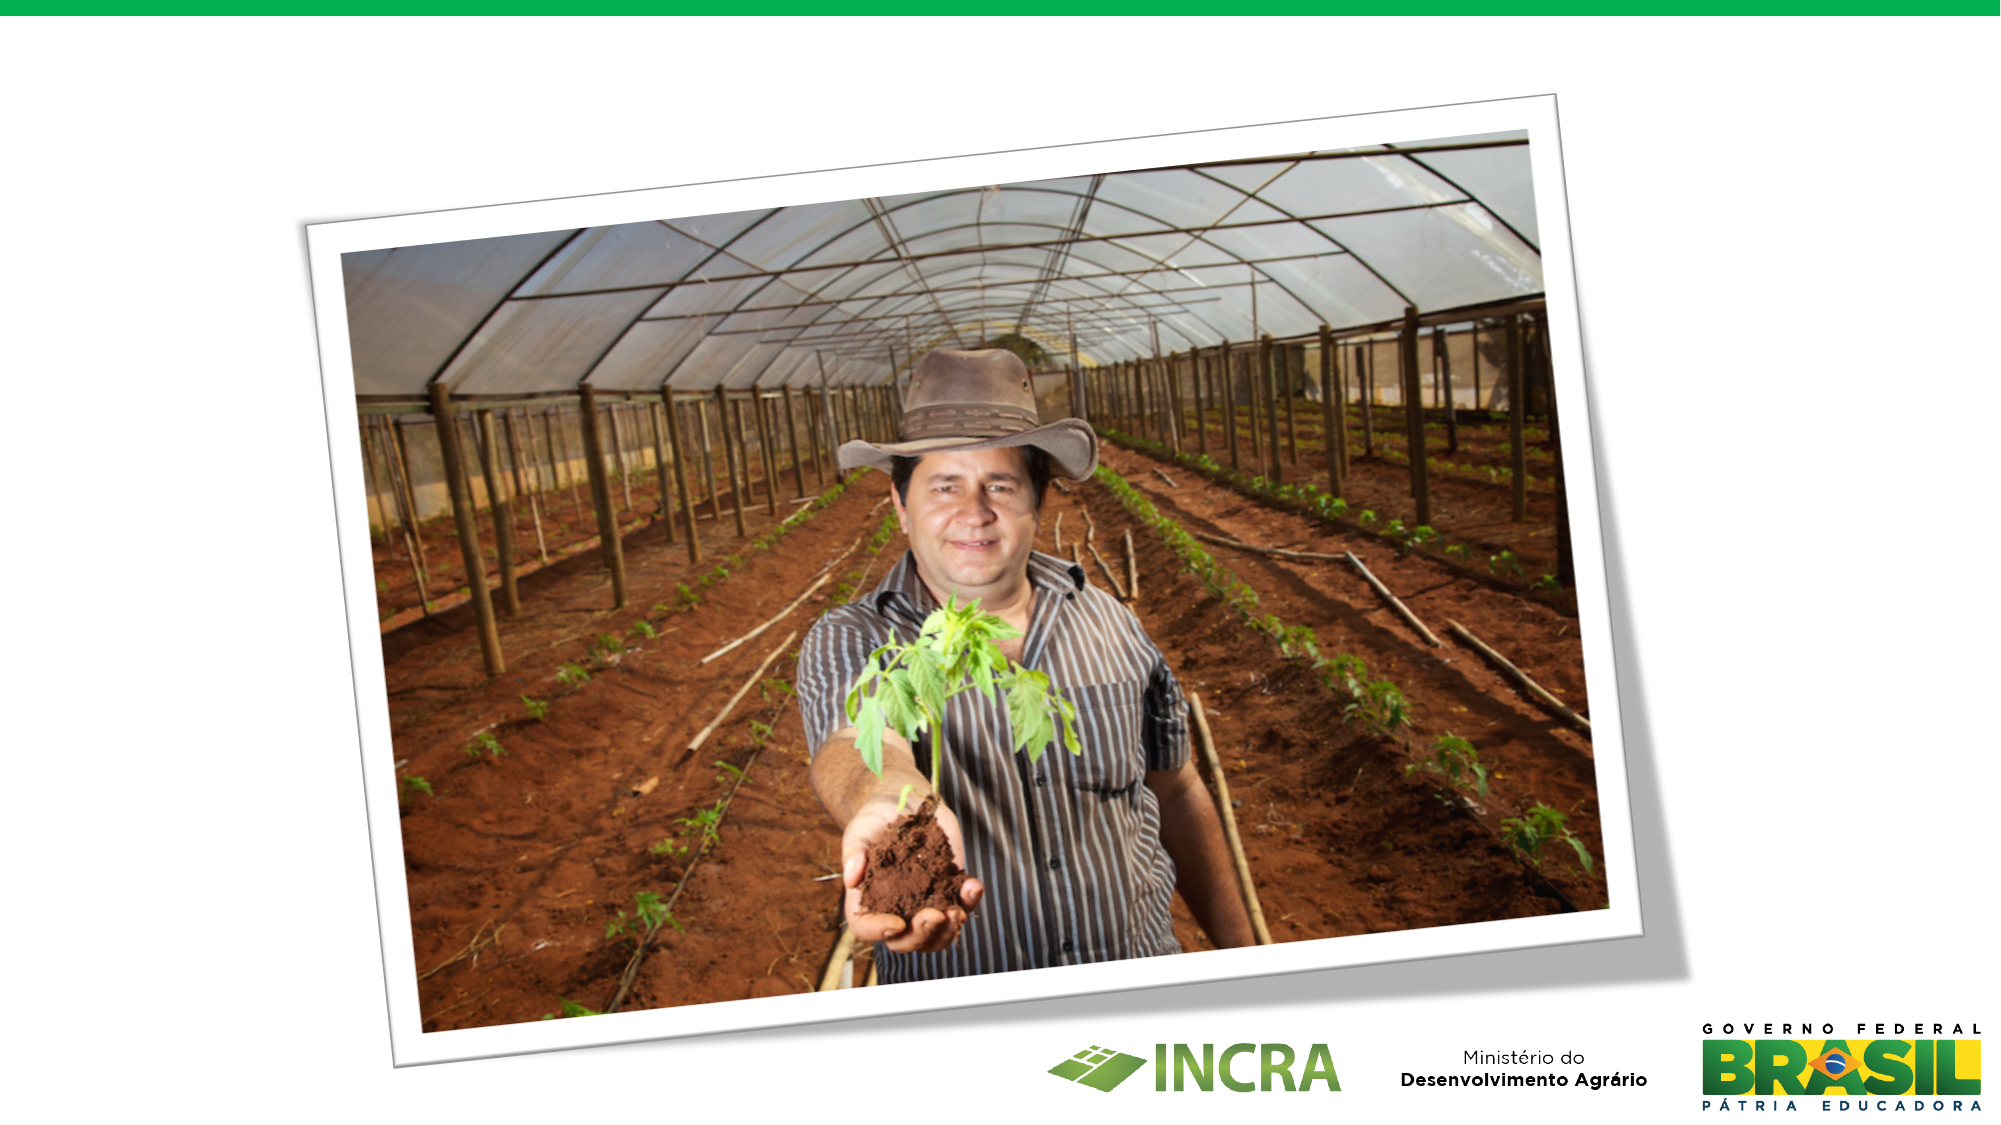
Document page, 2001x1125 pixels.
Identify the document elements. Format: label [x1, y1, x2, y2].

picture [284, 71, 1981, 1125]
